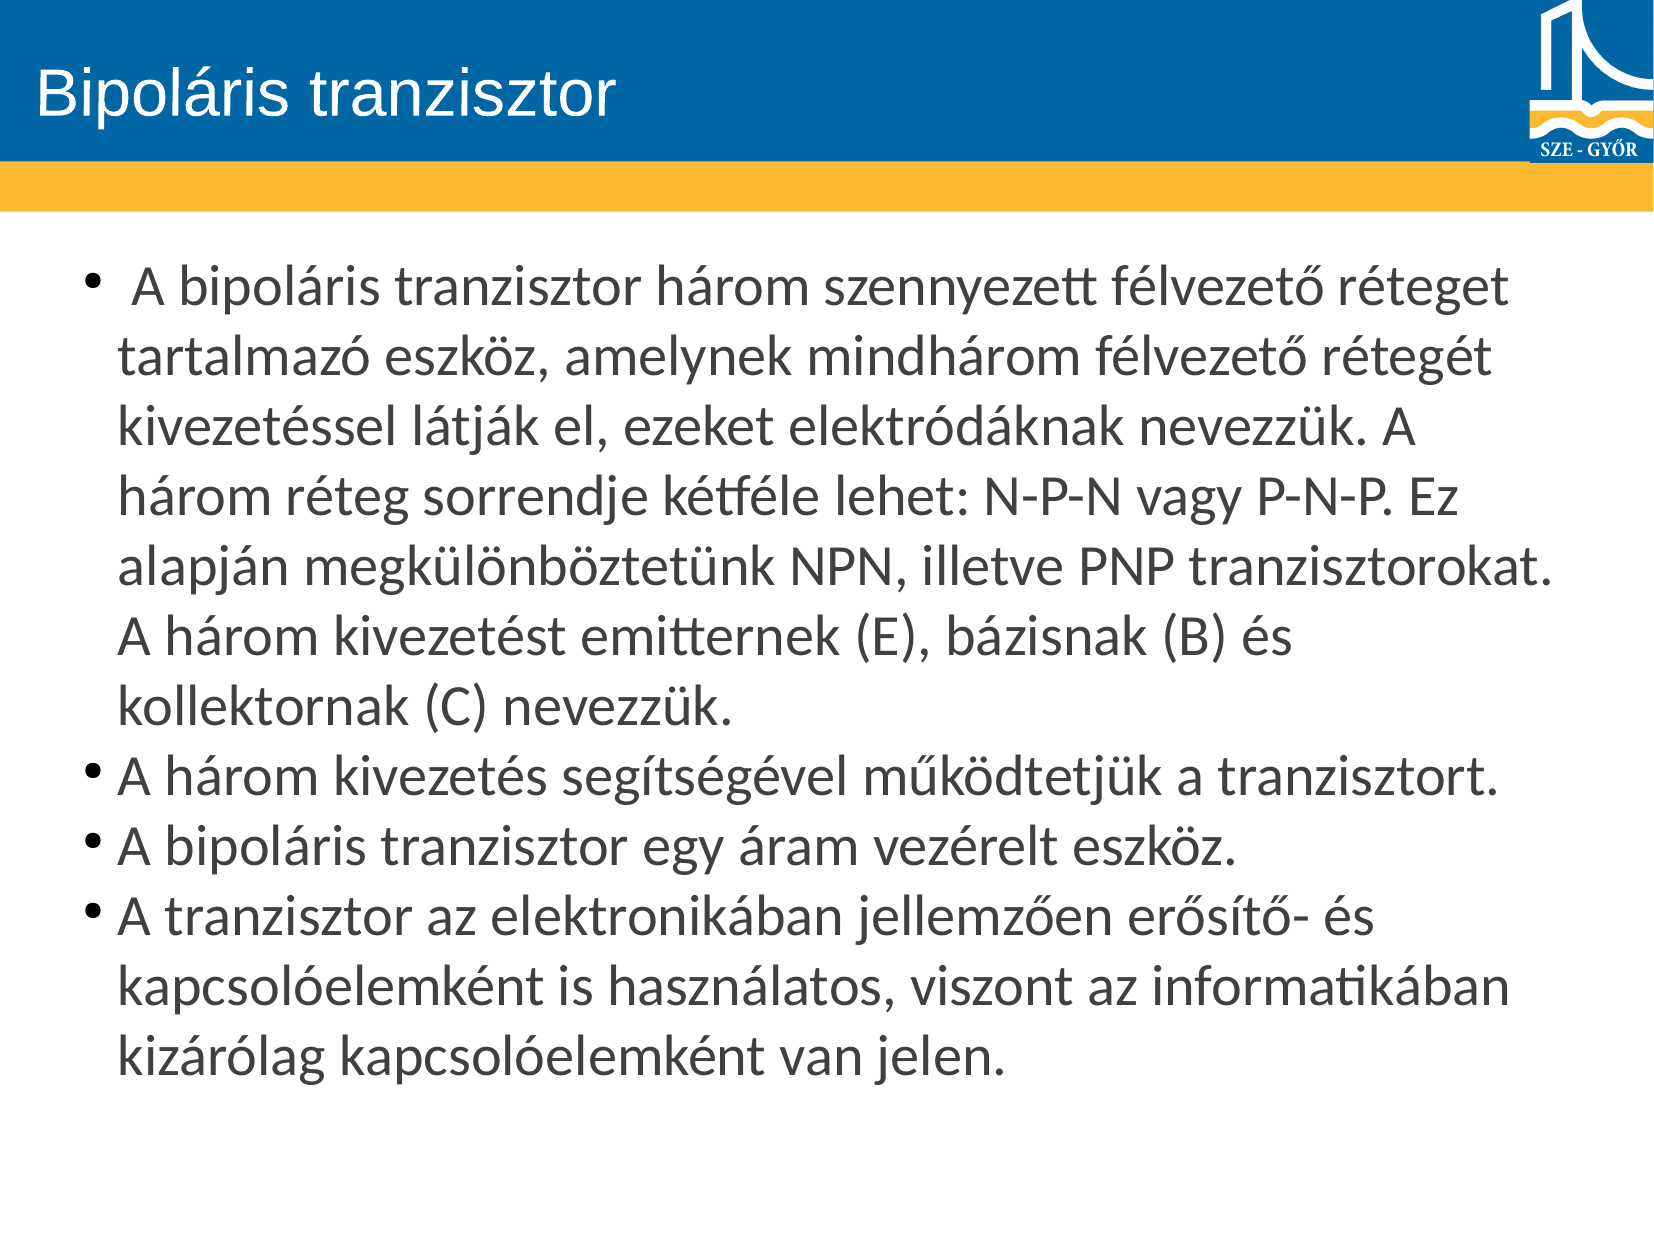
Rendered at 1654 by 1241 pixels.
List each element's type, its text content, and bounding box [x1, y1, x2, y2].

text_box Bipoláris tranzisztor [34, 48, 1524, 144]
picture [1529, 0, 1654, 163]
text_box A bipoláris tranzisztor három szennyezett félvezető réteget tartalmazó eszköz, amelynek mindhárom félvezető rétegét kivezetéssel látják el, ezeket elektródáknak nevezzük. A három réteg sorrendje kétféle lehet: N-P-N vagy P-N-P. Ez alapján megkülönböztetünk NPN, illetve PNP tranzisztorokat. A három kivezetést emitternek (E), bázisnak (B) és kollektornak (C) nevezzük. A három kivezetés segítségével működtetjük a tranzisztort. A bipoláris tranzisztor egy áram vezérelt eszköz. A tranzisztor az elektronikában jellemzően erősítő- és kapcsolóelemként is használatos, viszont az informatikában kizárólag kapcsolóelemként van jelen. [82, 247, 1571, 1198]
